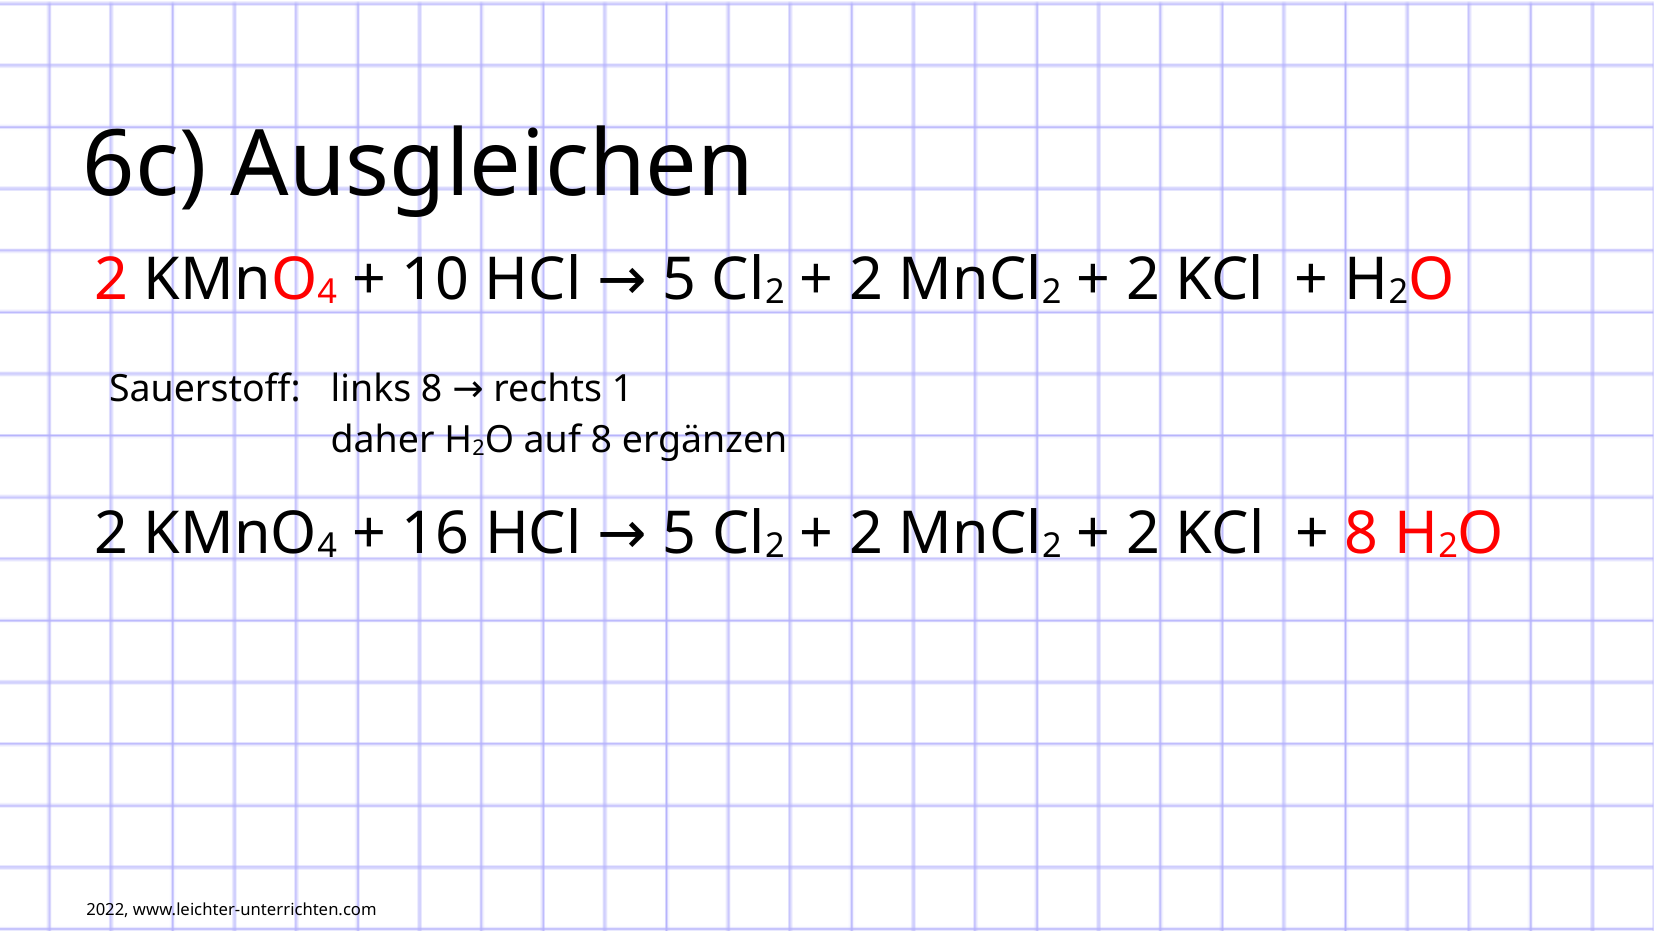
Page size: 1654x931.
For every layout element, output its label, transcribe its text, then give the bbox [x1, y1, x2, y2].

picture [0, 0, 1654, 931]
list 2 KMnO4 + 16 HCl → 5 Cl2 + 2 MnCl2 + 2 KCl + 8 H2O [94, 490, 1607, 621]
list 2 KMnO4 + 10 HCl → 5 Cl2 + 2 MnCl2 + 2 KCl + H2O [94, 236, 1607, 367]
text_box Sauerstoff: links 8 → rechts 1 daher H2O auf 8 ergänzen [94, 367, 969, 490]
title 6c) Ausgleichen [82, 82, 1571, 238]
